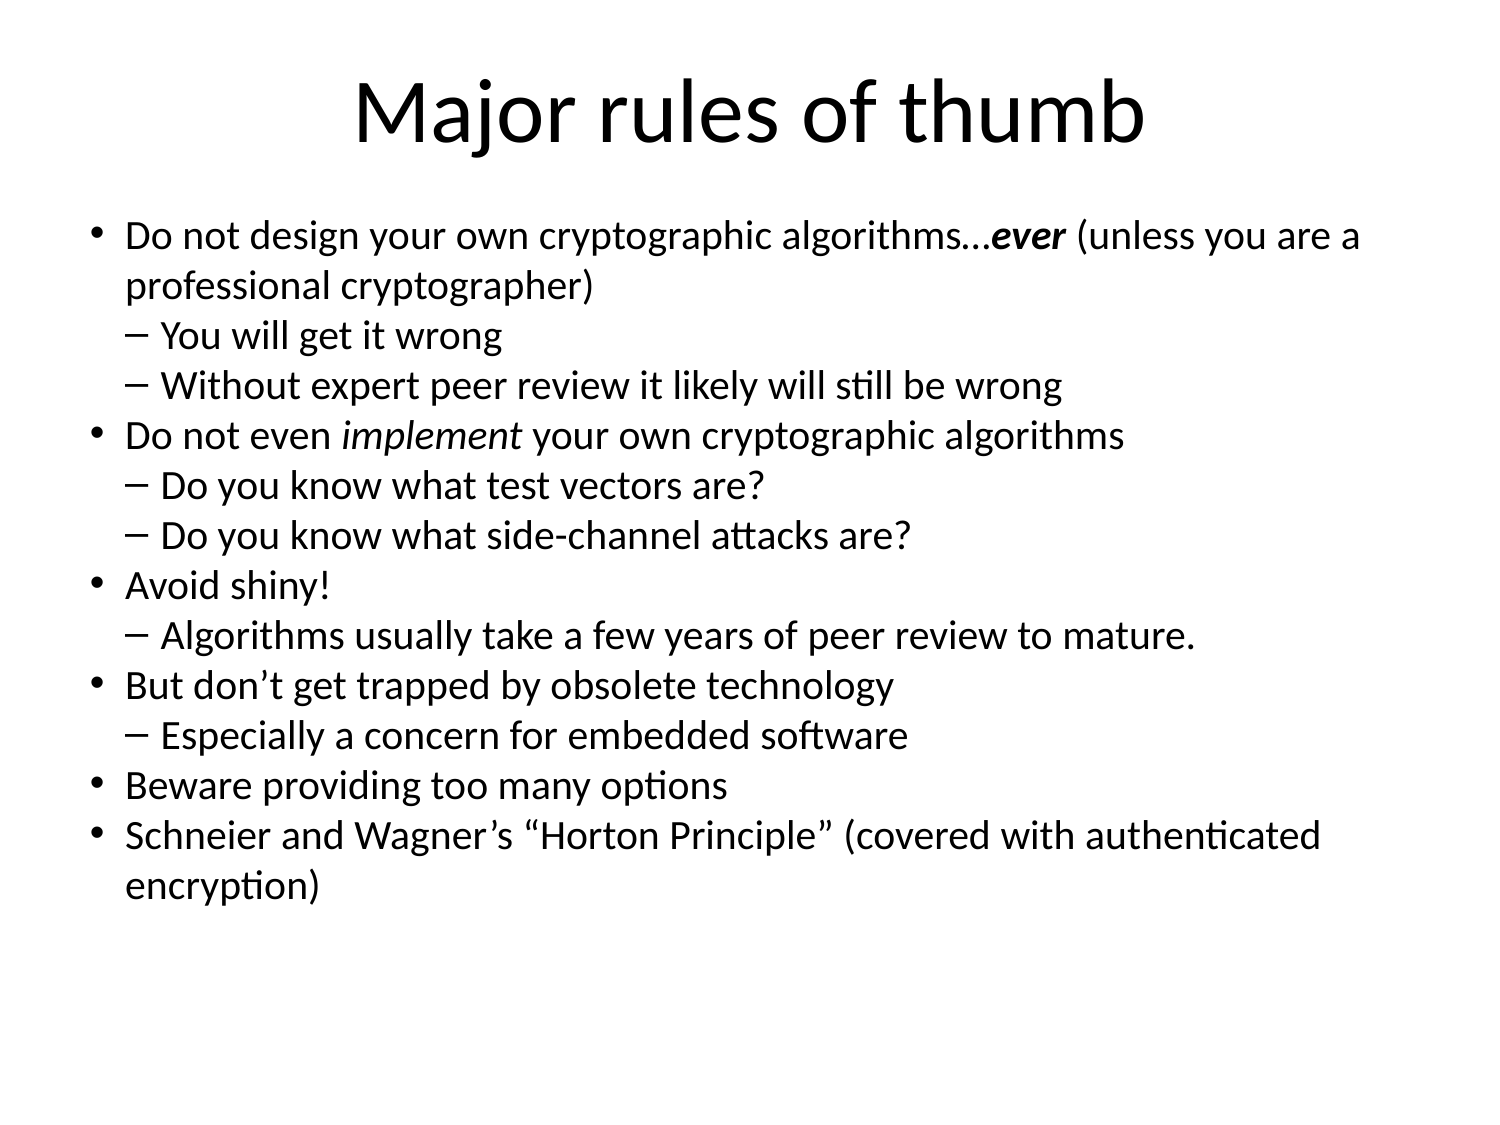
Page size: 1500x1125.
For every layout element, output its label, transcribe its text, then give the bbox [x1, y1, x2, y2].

text_box Do not design your own cryptographic algorithms…ever (unless you are a professional cryptographer) You will get it wrong Without expert peer review it likely will still be wrong Do not even implement your own cryptographic algorithms Do you know what test vectors are? Do you know what side-channel attacks are? Avoid shiny! Algorithms usually take a few years of peer review to mature. But don’t get trapped by obsolete technology Especially a concern for embedded software Beware providing too many options Schneier and Wagner’s “Horton Principle” (covered with authenticated encryption) [75, 200, 1425, 1038]
text_box Major rules of thumb [75, 12, 1425, 200]
